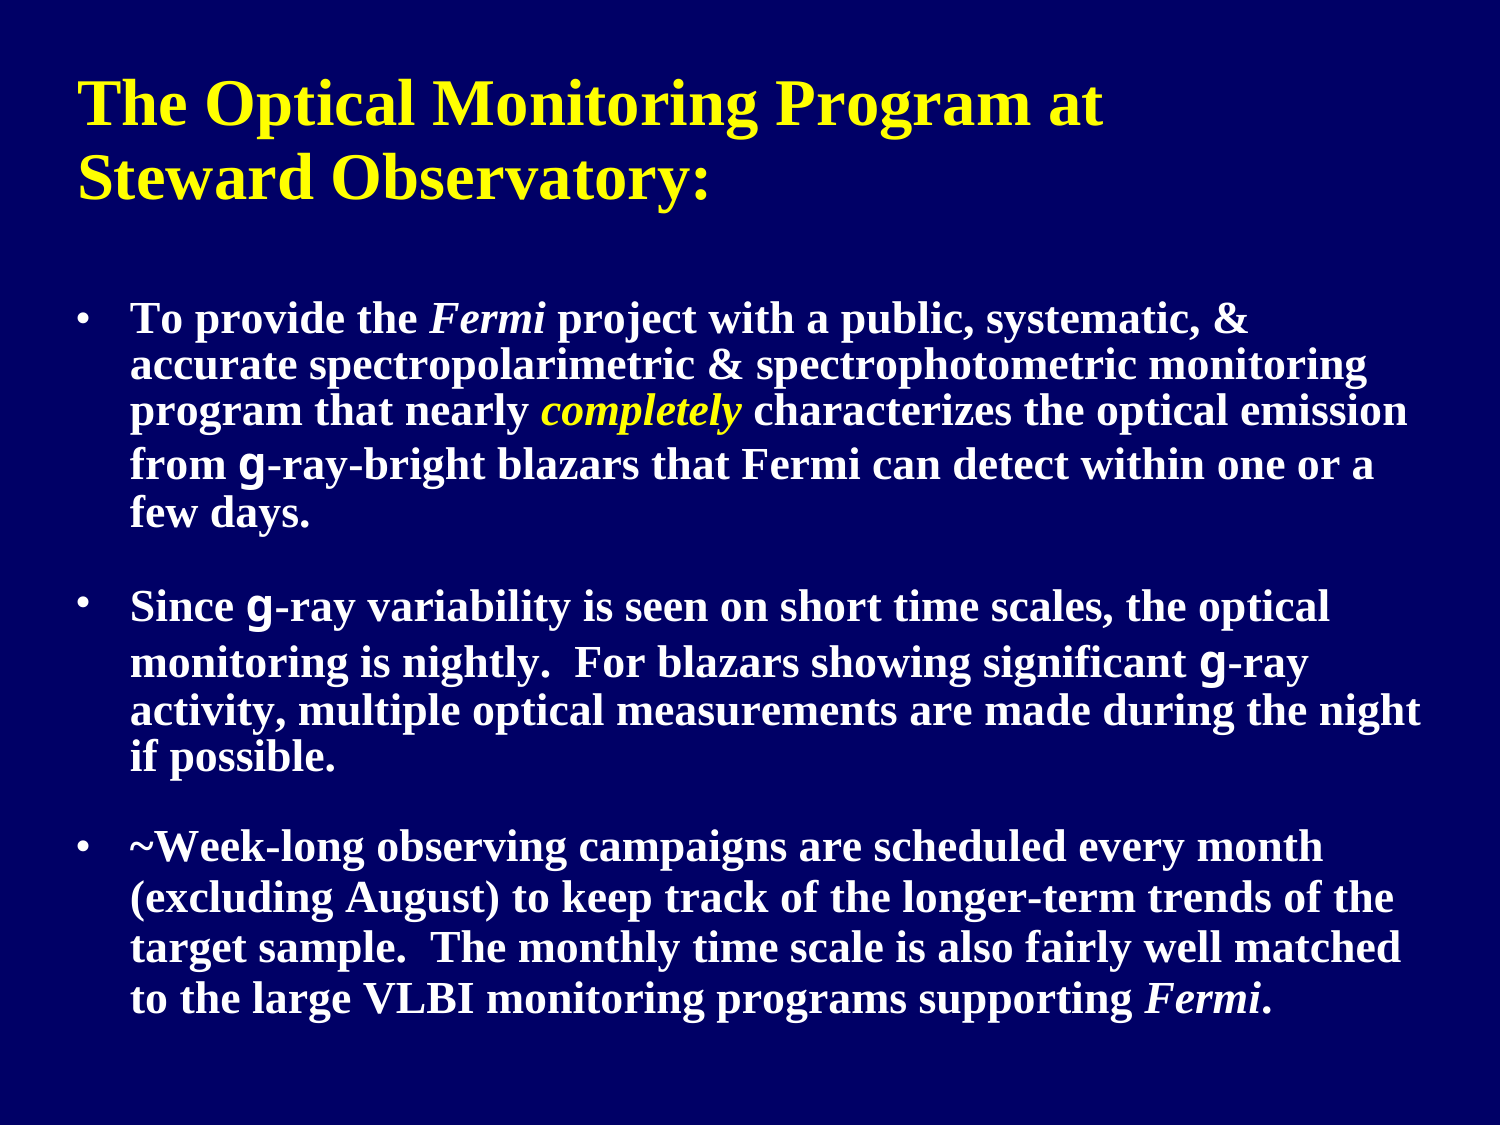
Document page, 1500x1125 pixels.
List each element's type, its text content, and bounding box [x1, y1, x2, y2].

list To provide the Fermi project with a public, systematic, & accurate spectropolarimetric & spectrophotometric monitoring program that nearly completely characterizes the optical emission from g-ray-bright blazars that Fermi can detect within one or a few days. Since g-ray variability is seen on short time scales, the optical monitoring is nightly. For blazars showing significant g-ray activity, multiple optical measurements are made during the night if possible. ~Week-long observing campaigns are scheduled every month (excluding August) to keep track of the longer-term trends of the target sample. The monthly time scale is also fairly well matched to the large VLBI monitoring programs supporting Fermi. [75, 297, 1426, 1074]
title The Optical Monitoring Program at Steward Observatory: [77, 54, 1351, 226]
